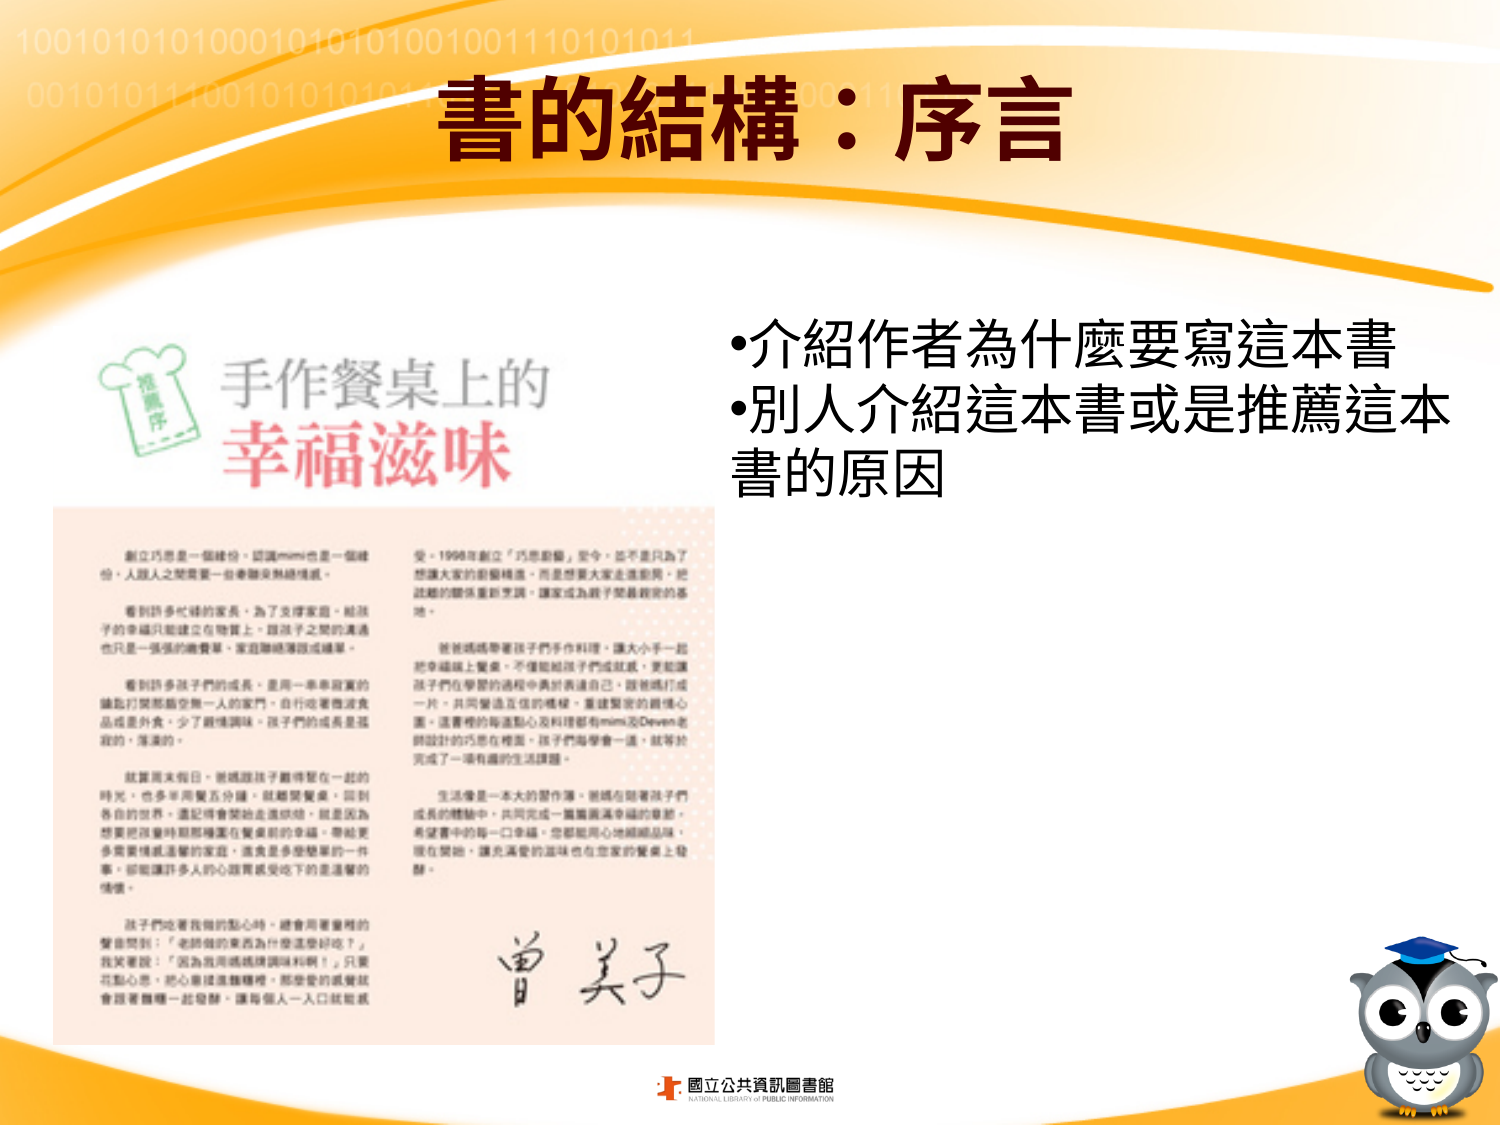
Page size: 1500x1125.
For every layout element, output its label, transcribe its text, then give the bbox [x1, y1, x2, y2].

text_box 介紹作者為什麼要寫這本書 別人介紹這本書或是推薦這本書的原因 [714, 302, 1471, 513]
title 書的結構：序言 [117, 23, 1395, 211]
picture [0, 0, 1500, 1125]
